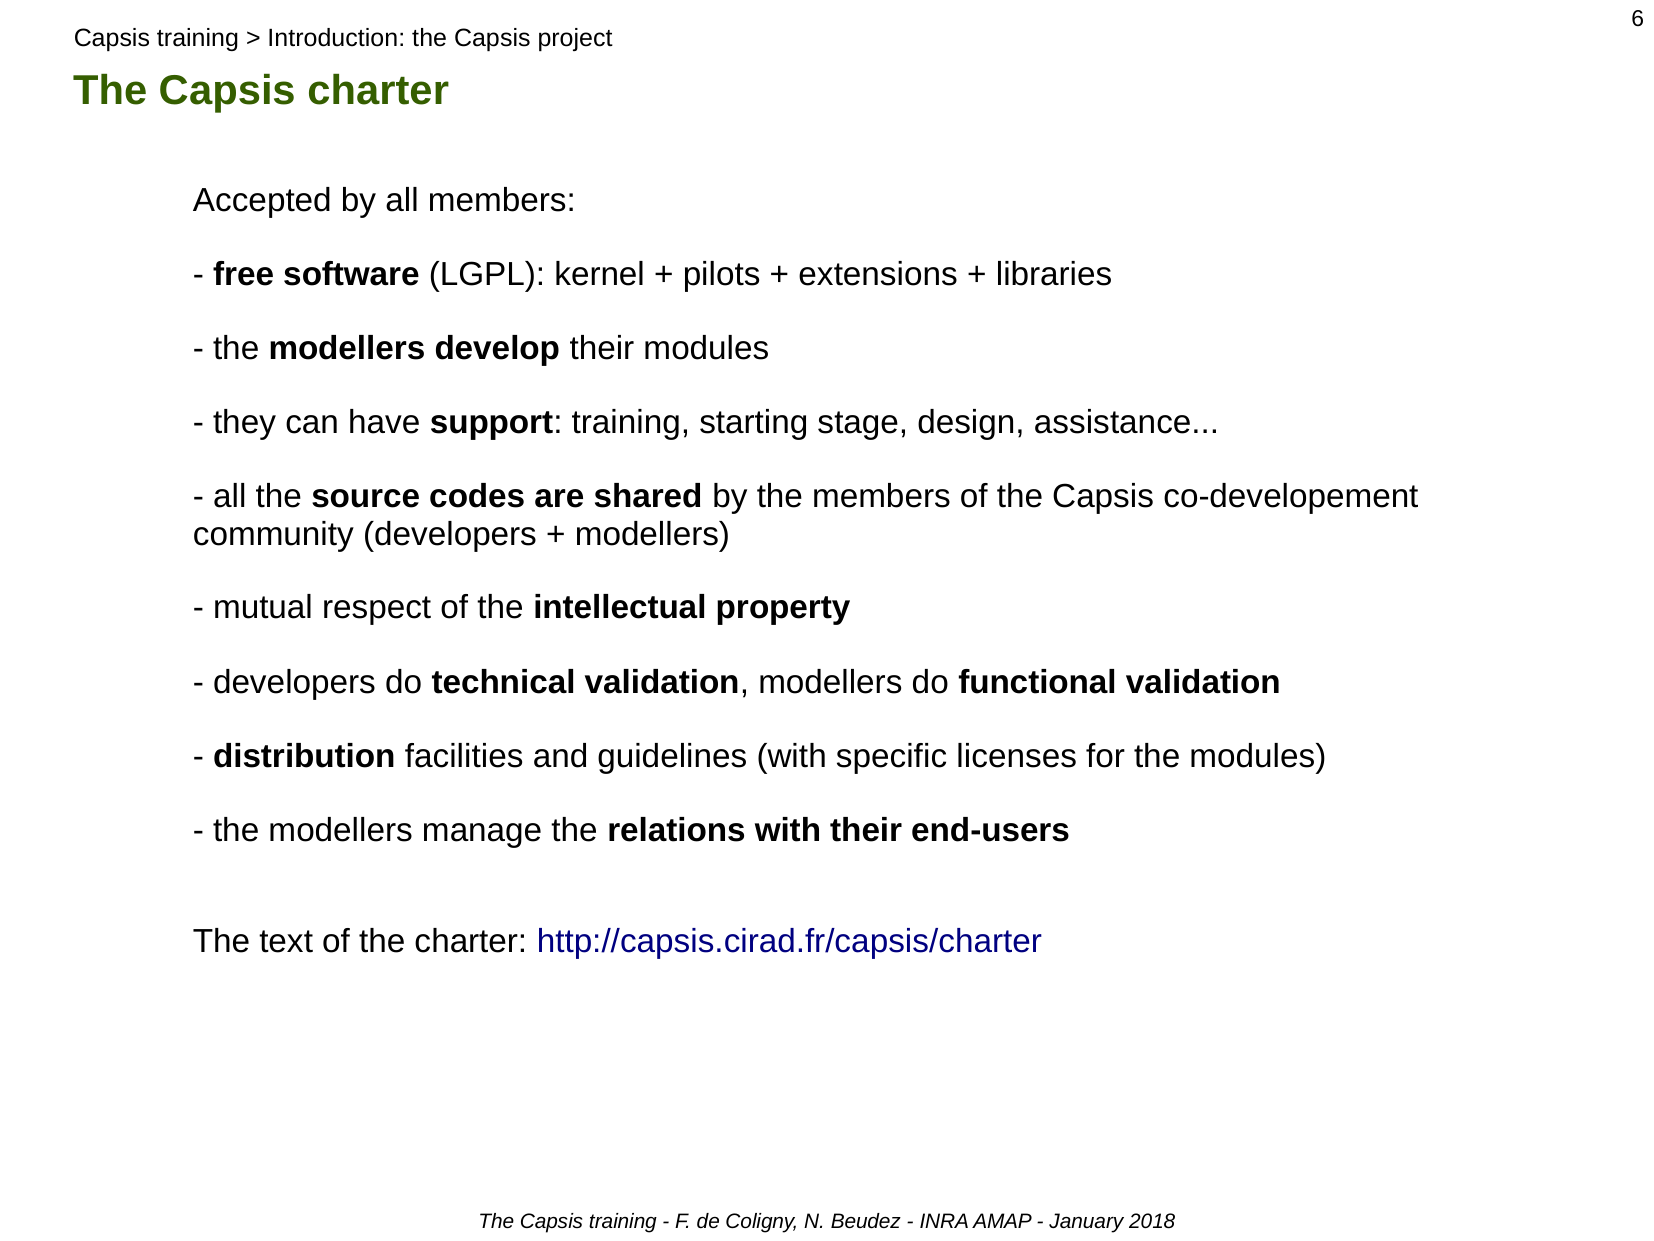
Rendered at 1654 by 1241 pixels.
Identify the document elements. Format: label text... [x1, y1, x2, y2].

text_box Capsis training > Introduction: the Capsis project [59, 16, 1004, 60]
text_box The Capsis training - F. de Coligny, N. Beudez - INRA AMAP - January 2018 [0, 1201, 1654, 1241]
text_box The Capsis charter [58, 59, 1151, 122]
text_box Accepted by all members: - free software (LGPL): kernel + pilots + extensions + libraries - the modellers develop their modules - they can have support: training, starting stage, design, assistance... - all the source codes are shared by the members of the Capsis co-developement community (developers + modellers) - mutual respect of the intellectual property - developers do technical validation, modellers do functional validation - distribution facilities and guidelines (with specific licenses for the modules) - the modellers manage the relations with their end-users The text of the charter: http://capsis.cirad.fr/capsis/charter [178, 174, 1596, 977]
